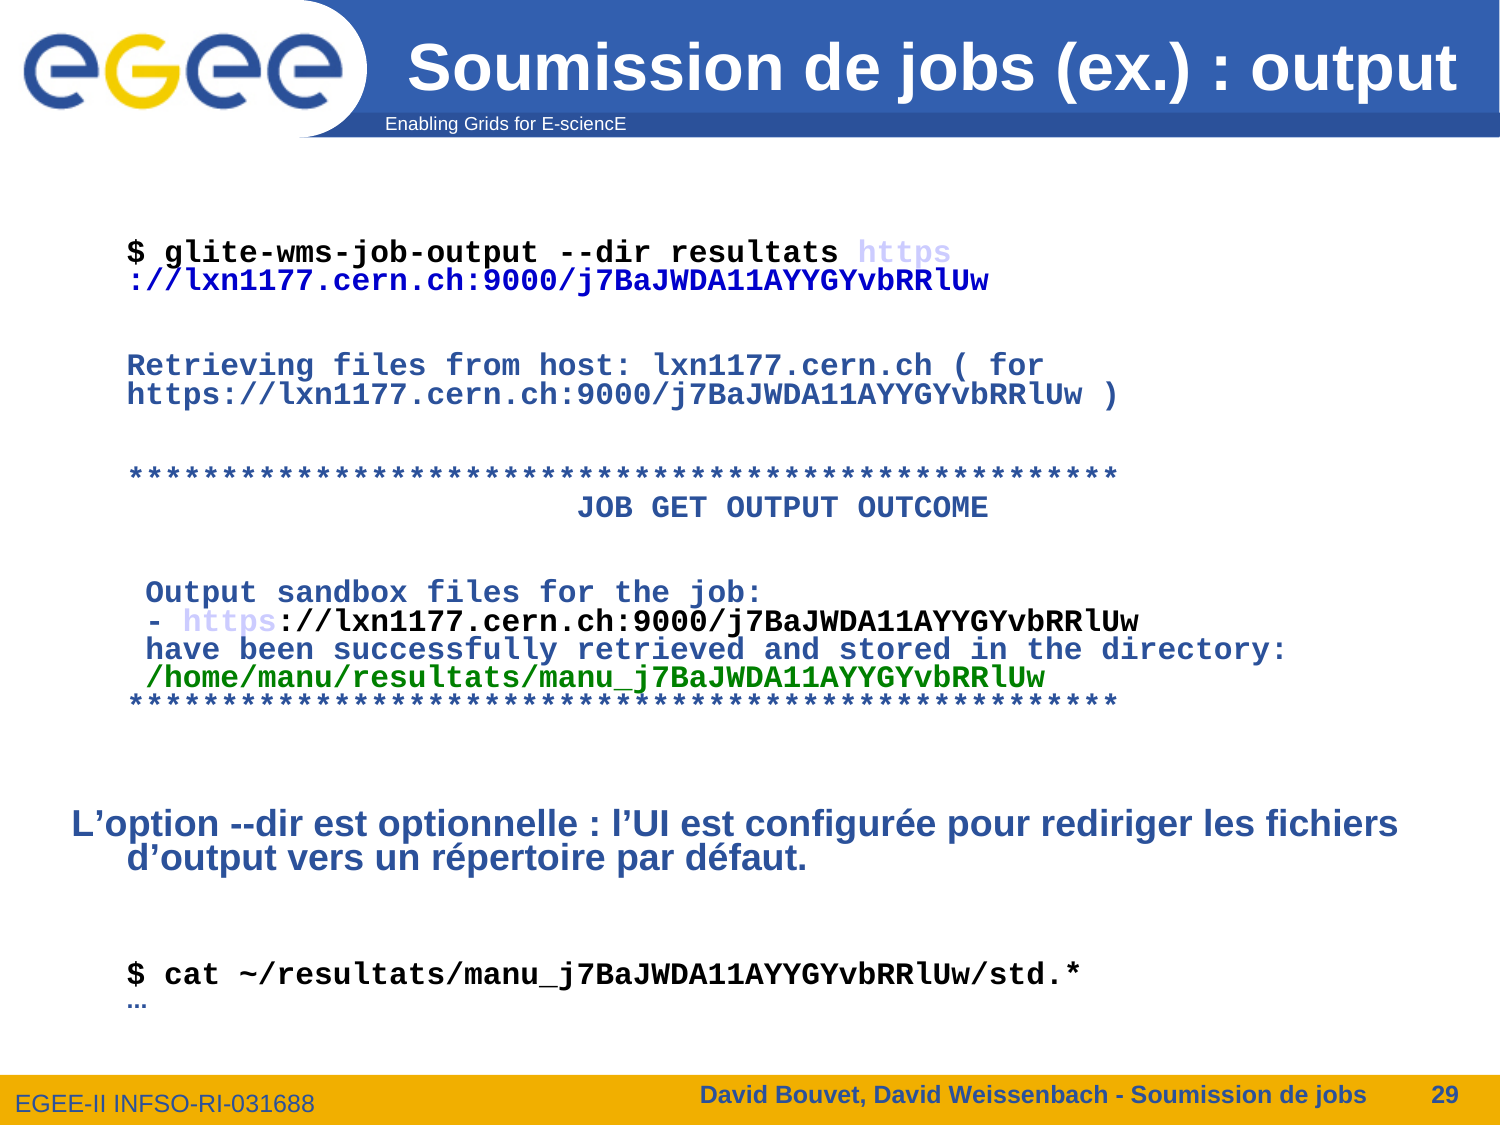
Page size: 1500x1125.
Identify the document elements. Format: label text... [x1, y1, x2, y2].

title Soumission de jobs (ex.) : output [369, 10, 1475, 124]
list $ glite-wms-job-output --dir resultats https://lxn1177.cern.ch:9000/j7BaJWDA11AYYGYvbRRlUw Retrieving files from host: lxn1177.cern.ch ( for https://lxn1177.cern.ch:9000/j7BaJWDA11AYYGYvbRRlUw ) ***************************************************** JOB GET OUTPUT OUTCOME Output sandbox files for the job: - https://lxn1177.cern.ch:9000/j7BaJWDA11AYYGYvbRRlUw have been successfully retrieved and stored in the directory: /home/manu/resultats/manu_j7BaJWDA11AYYGYvbRRlUw ***************************************************** L’option --dir est optionnelle : l’UI est configurée pour rediriger les fichiers d’output vers un répertoire par défaut. $ cat ~/resultats/manu_j7BaJWDA11AYYGYvbRRlUw/std.* ... [56, 159, 1466, 1068]
picture [18, 30, 349, 112]
